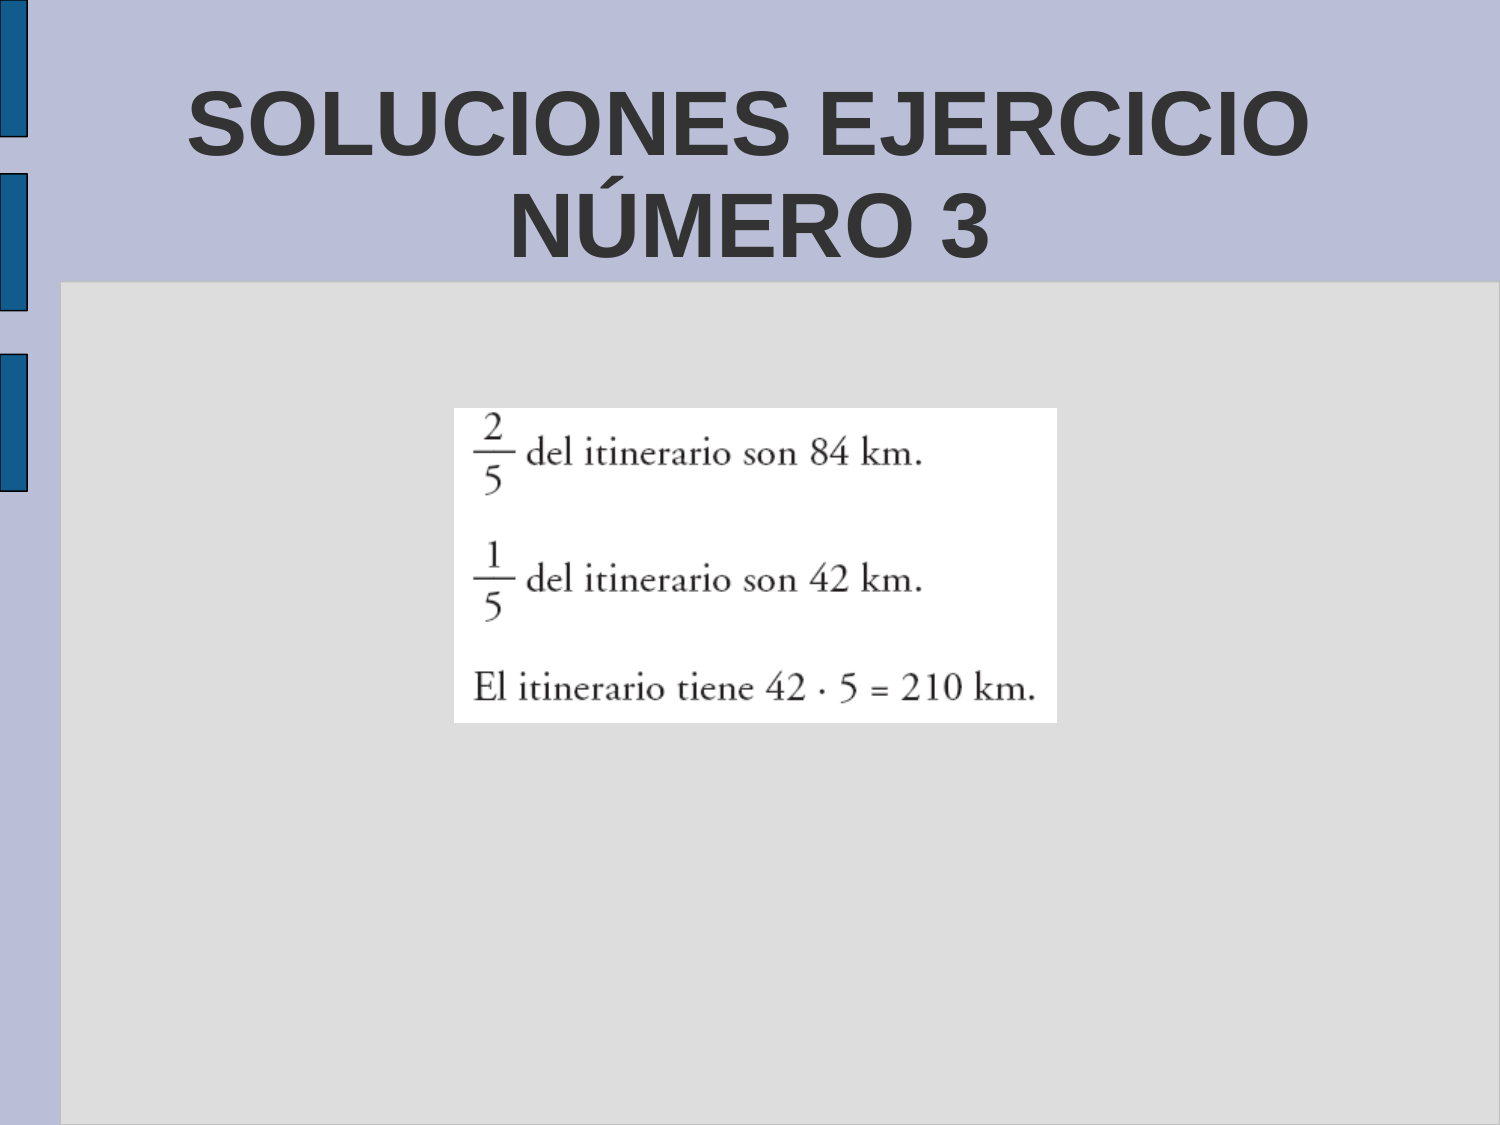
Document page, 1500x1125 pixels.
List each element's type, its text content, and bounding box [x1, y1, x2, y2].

picture [454, 408, 1057, 723]
title SOLUCIONES EJERCICIO NÚMERO 3 [110, 73, 1391, 279]
